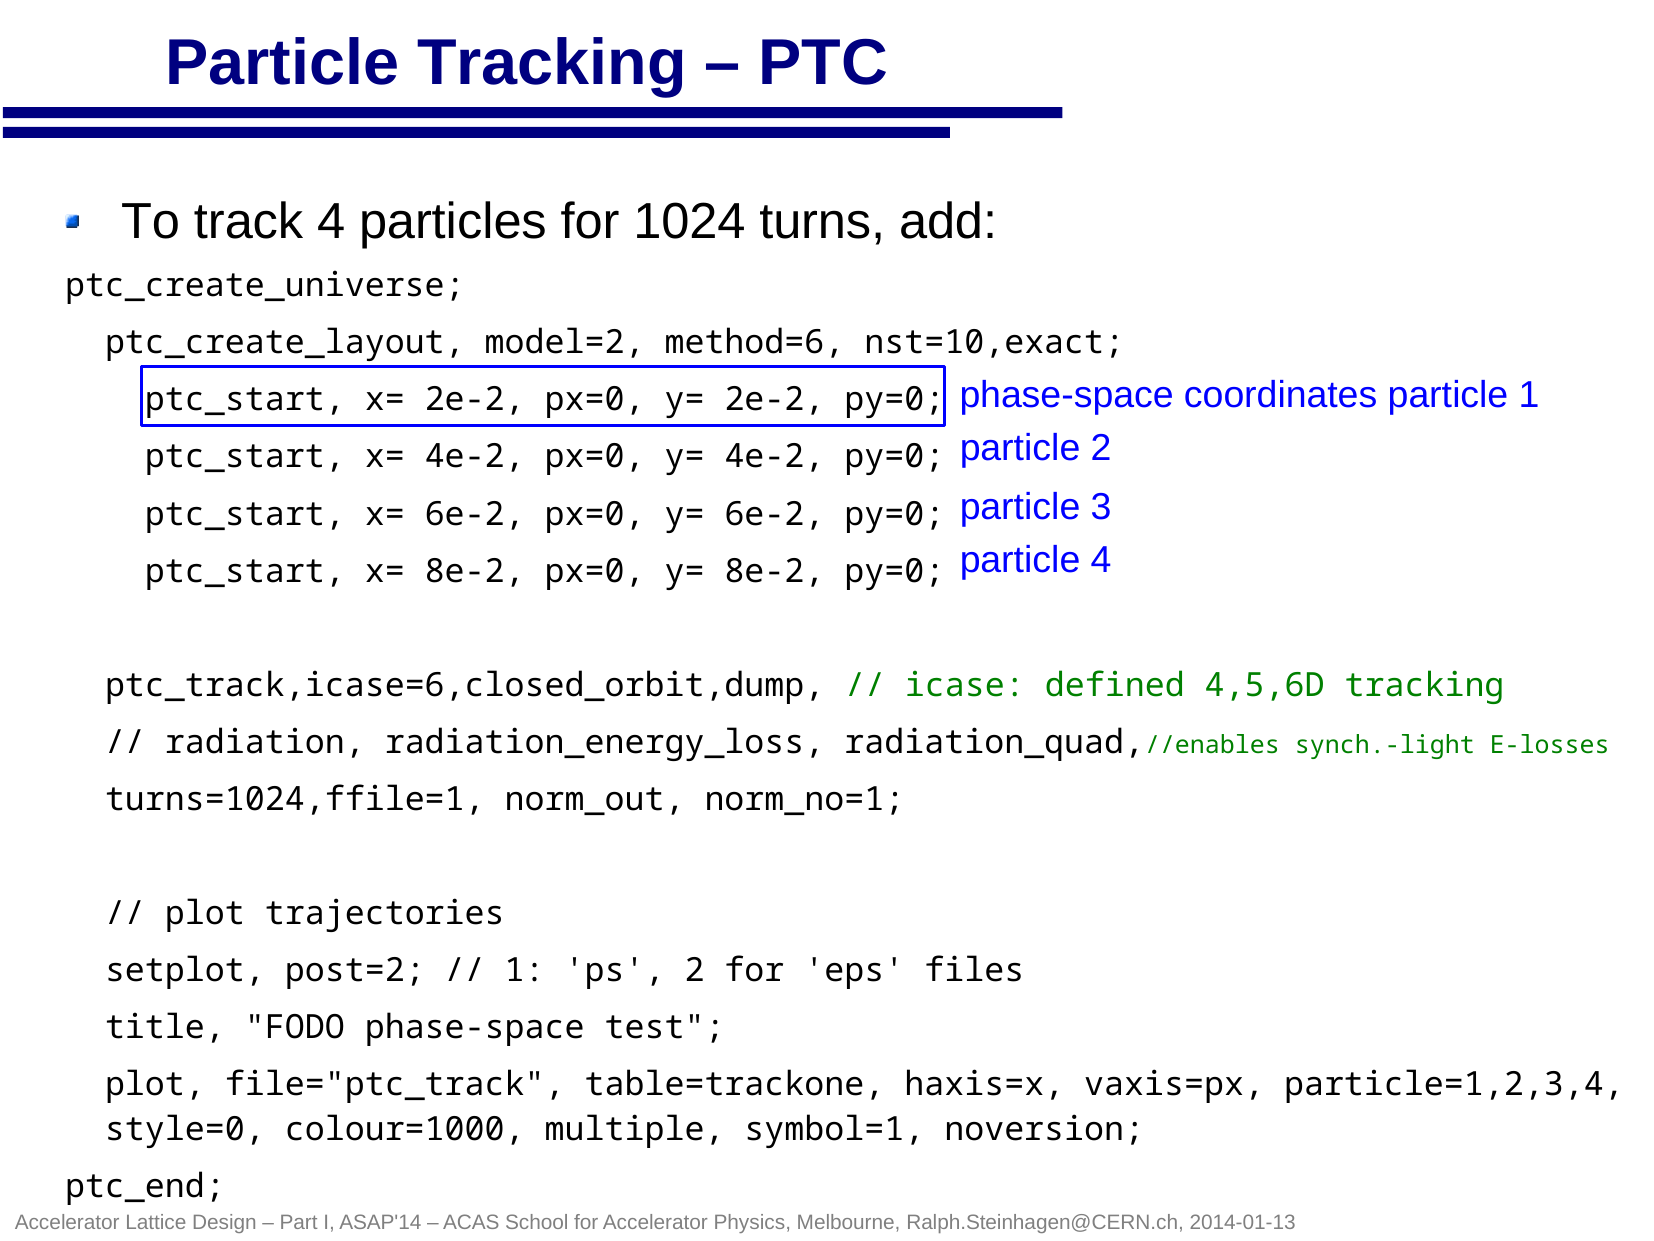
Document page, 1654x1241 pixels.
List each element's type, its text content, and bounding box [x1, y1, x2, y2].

text_box phase-space coordinates particle 1 [944, 366, 1555, 423]
text_box particle 4 [944, 536, 1127, 589]
title Particle Tracking – PTC [165, 0, 1323, 124]
text_box particle 3 [944, 478, 1127, 536]
text_box particle 2 [944, 419, 1127, 477]
list To track 4 particles for 1024 turns, add: ptc_create_universe; ptc_create_layout, model=2, method=6, nst=10,exact; ptc_start, x= 2e-2, px=0, y= 2e-2, py=0; ptc_start, x= 4e-2, px=0, y= 4e-2, py=0; ptc_start, x= 6e-2, px=0, y= 6e-2, py=0; ptc_start, x= 8e-2, px=0, y= 8e-2, py=0; ptc_track,icase=6,closed_orbit,dump, // icase: defined 4,5,6D tracking // radiation, radiation_energy_loss, radiation_quad,//enables synch.-light E-losses turns=1024,ffile=1, norm_out, norm_no=1; // plot trajectories setplot, post=2; // 1: 'ps', 2 for 'eps' files title, "FODO phase-space test"; plot, file="ptc_track", table=trackone, haxis=x, vaxis=px, particle=1,2,3,4, style=0, colour=1000, multiple, symbol=1, noversion; ptc_end; [65, 192, 1628, 1205]
